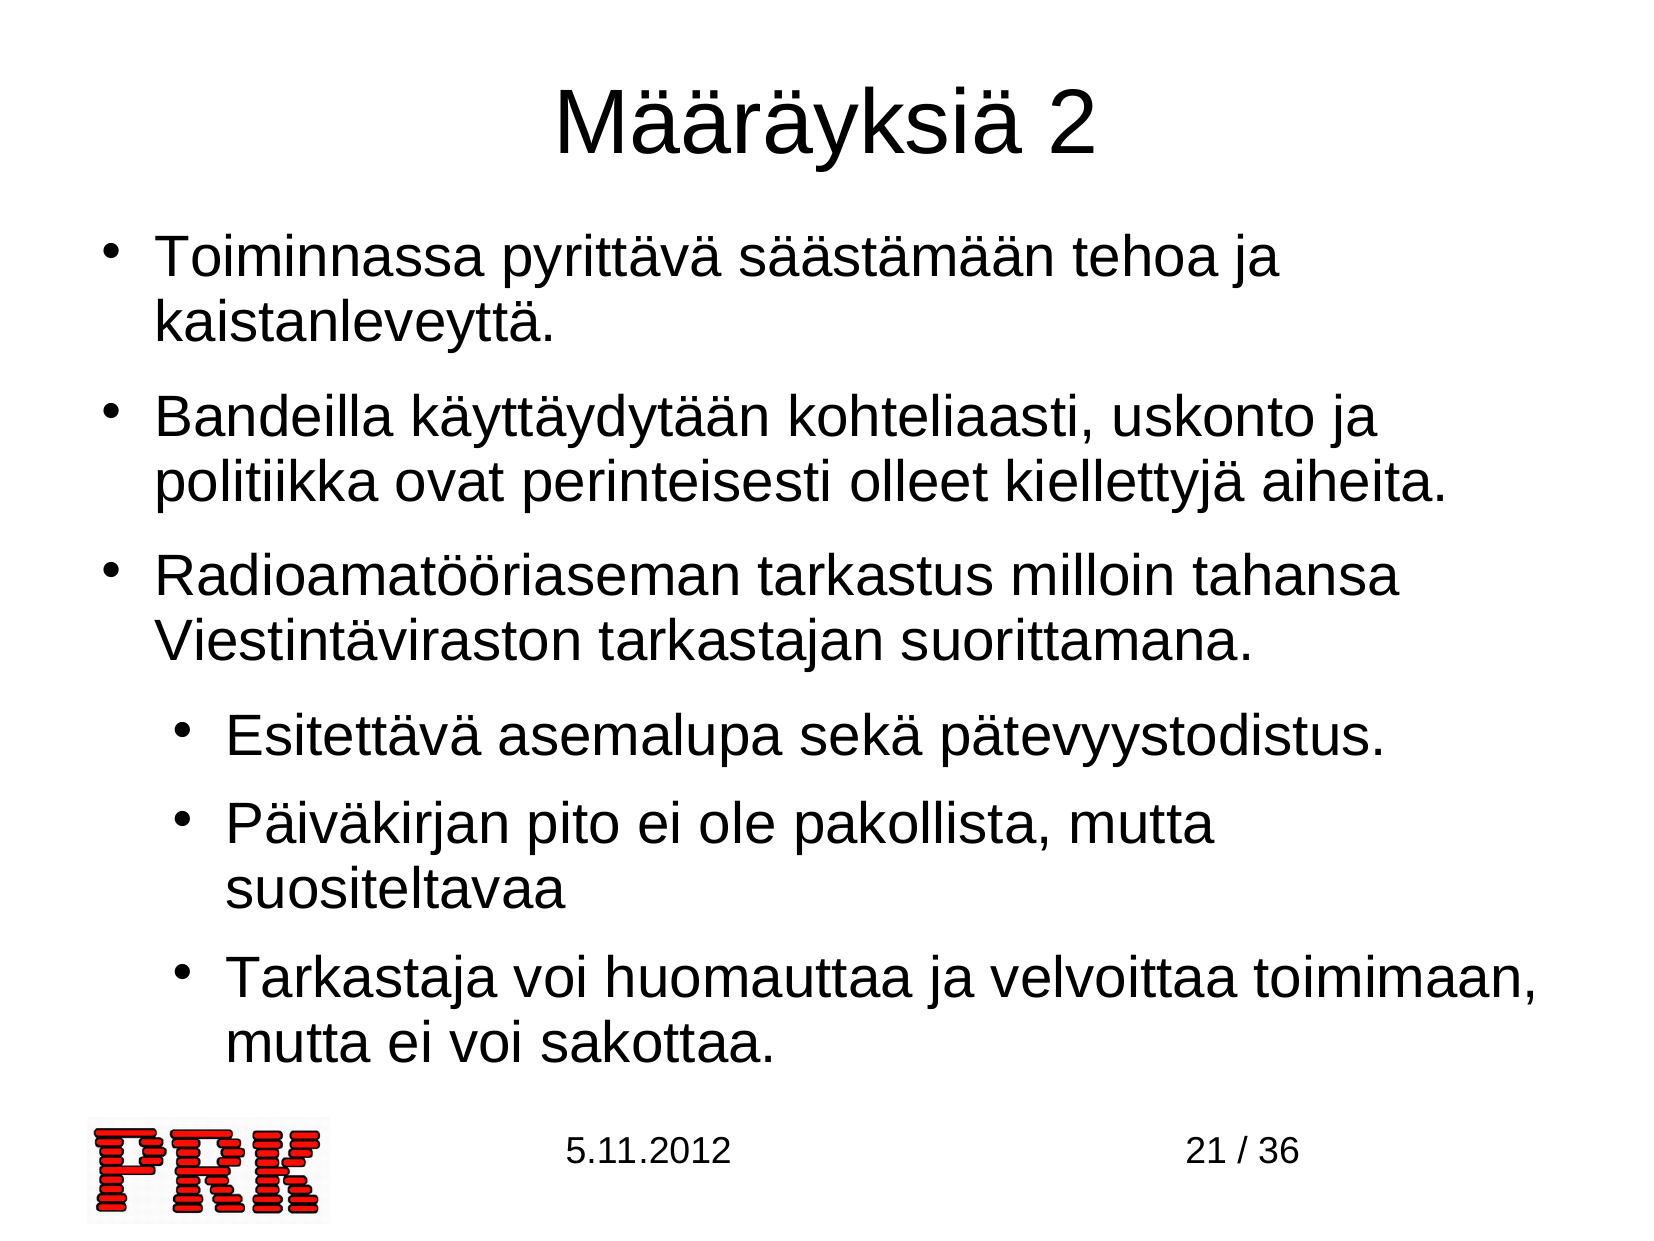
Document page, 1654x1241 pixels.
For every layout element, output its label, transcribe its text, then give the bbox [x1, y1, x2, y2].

picture [87, 1117, 330, 1224]
title Määräyksiä 2 [82, 30, 1571, 211]
list Toiminnassa pyrittävä säästämään tehoa ja kaistanleveyttä. Bandeilla käyttäydytään kohteliaasti, uskonto ja politiikka ovat perinteisesti olleet kiellettyjä aiheita. Radioamatööriaseman tarkastus milloin tahansa Viestintäviraston tarkastajan suorittamana. Esitettävä asemalupa sekä pätevyystodistus. Päiväkirjan pito ei ole pakollista, mutta suositeltavaa Tarkastaja voi huomauttaa ja velvoittaa toimimaan, mutta ei voi sakottaa. [84, 219, 1573, 1077]
